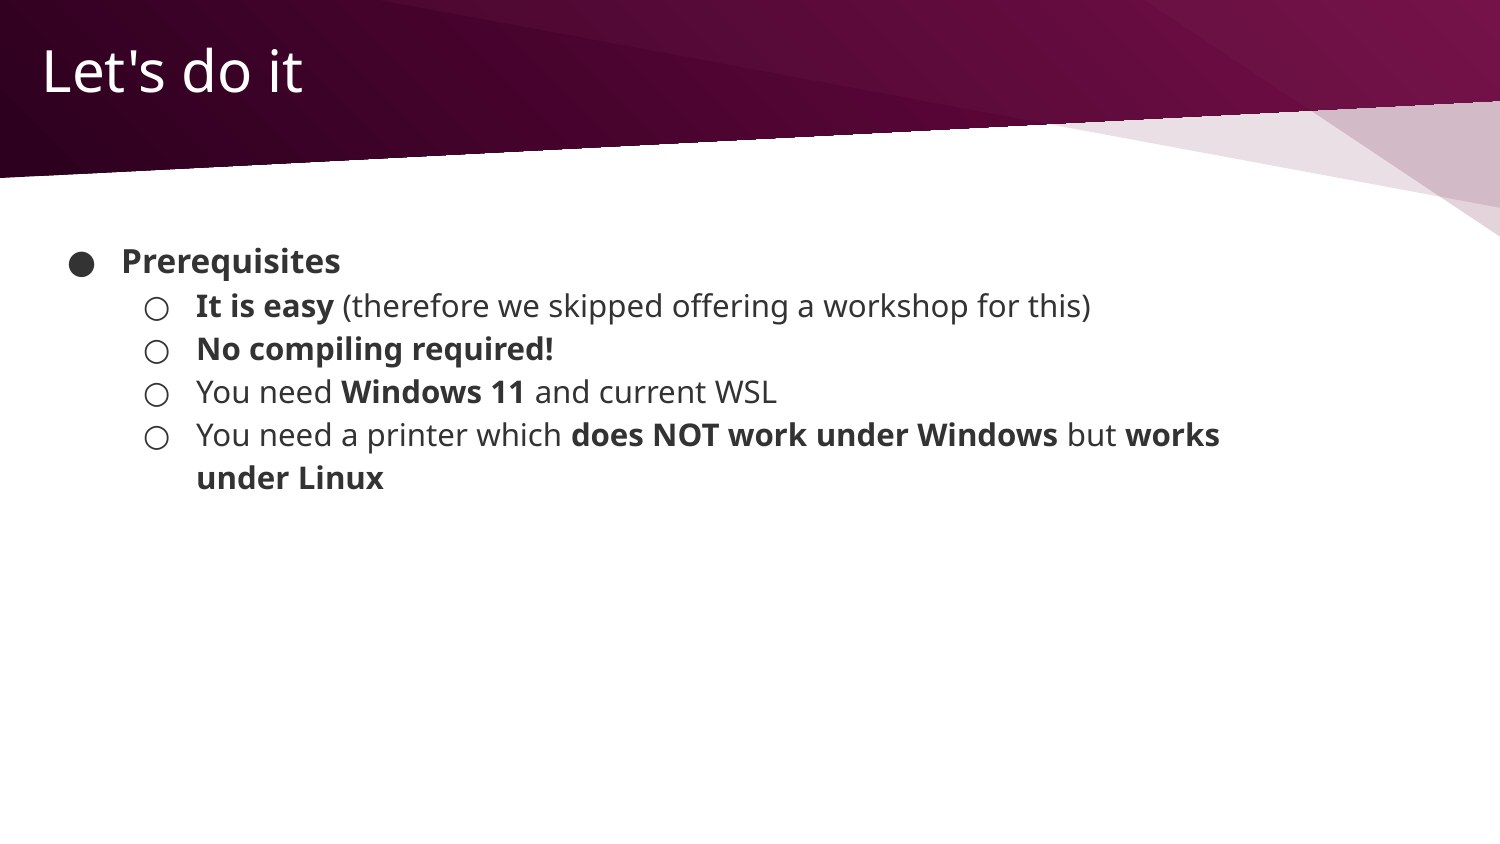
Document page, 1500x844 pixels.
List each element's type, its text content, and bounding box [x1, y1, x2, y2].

list Prerequisites It is easy (therefore we skipped offering a workshop for this) No compiling required! You need Windows 11 and current WSL You need a printer which does NOT work under Windows but works under Linux [35, 229, 1324, 789]
title Let's do it [41, 5, 1336, 134]
